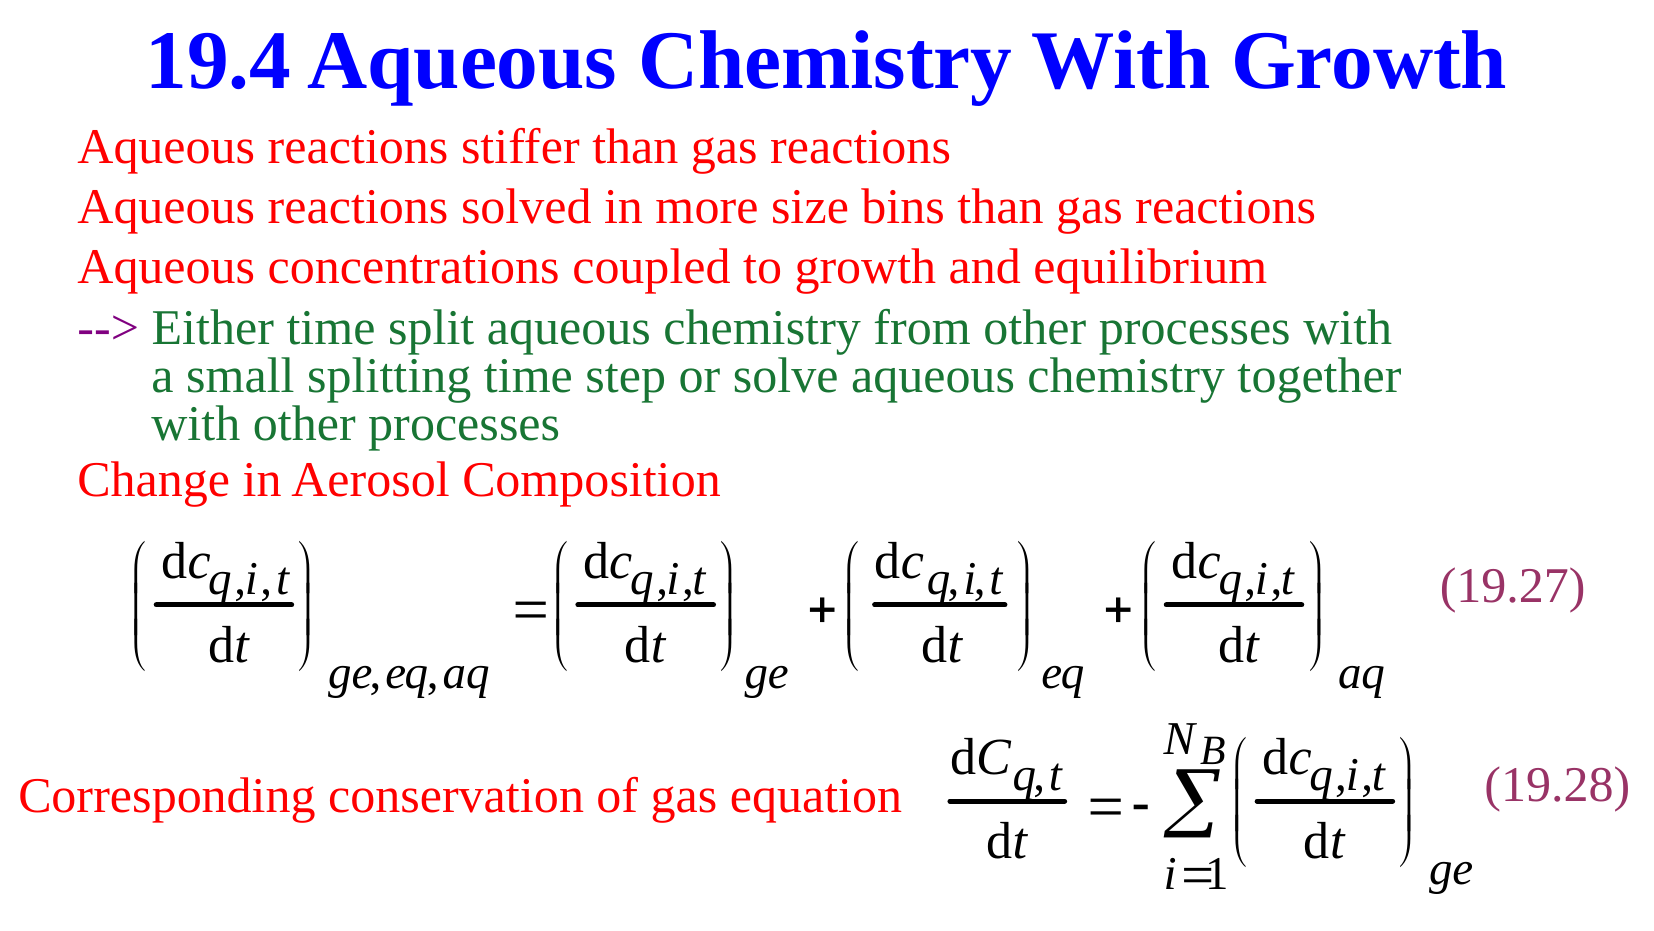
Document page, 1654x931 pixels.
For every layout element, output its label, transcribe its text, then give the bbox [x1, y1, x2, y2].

text_box Aqueous reactions stiffer than gas reactions Aqueous reactions solved in more size bins than gas reactions Aqueous concentrations coupled to growth and equilibrium --> Either time split aqueous chemistry from other processes with a small splitting time step or solve aqueous chemistry together with other processes [62, 117, 1425, 217]
chart [125, 537, 1391, 704]
text_box Change in Aerosol Composition [62, 450, 1425, 550]
text_box Corresponding conservation of gas equation [3, 767, 930, 840]
text_box (19.28) [1469, 750, 1646, 832]
title 19.4 Aqueous Chemistry With Growth [0, 0, 1654, 88]
chart [939, 717, 1487, 901]
text_box (19.27) [1425, 550, 1601, 621]
